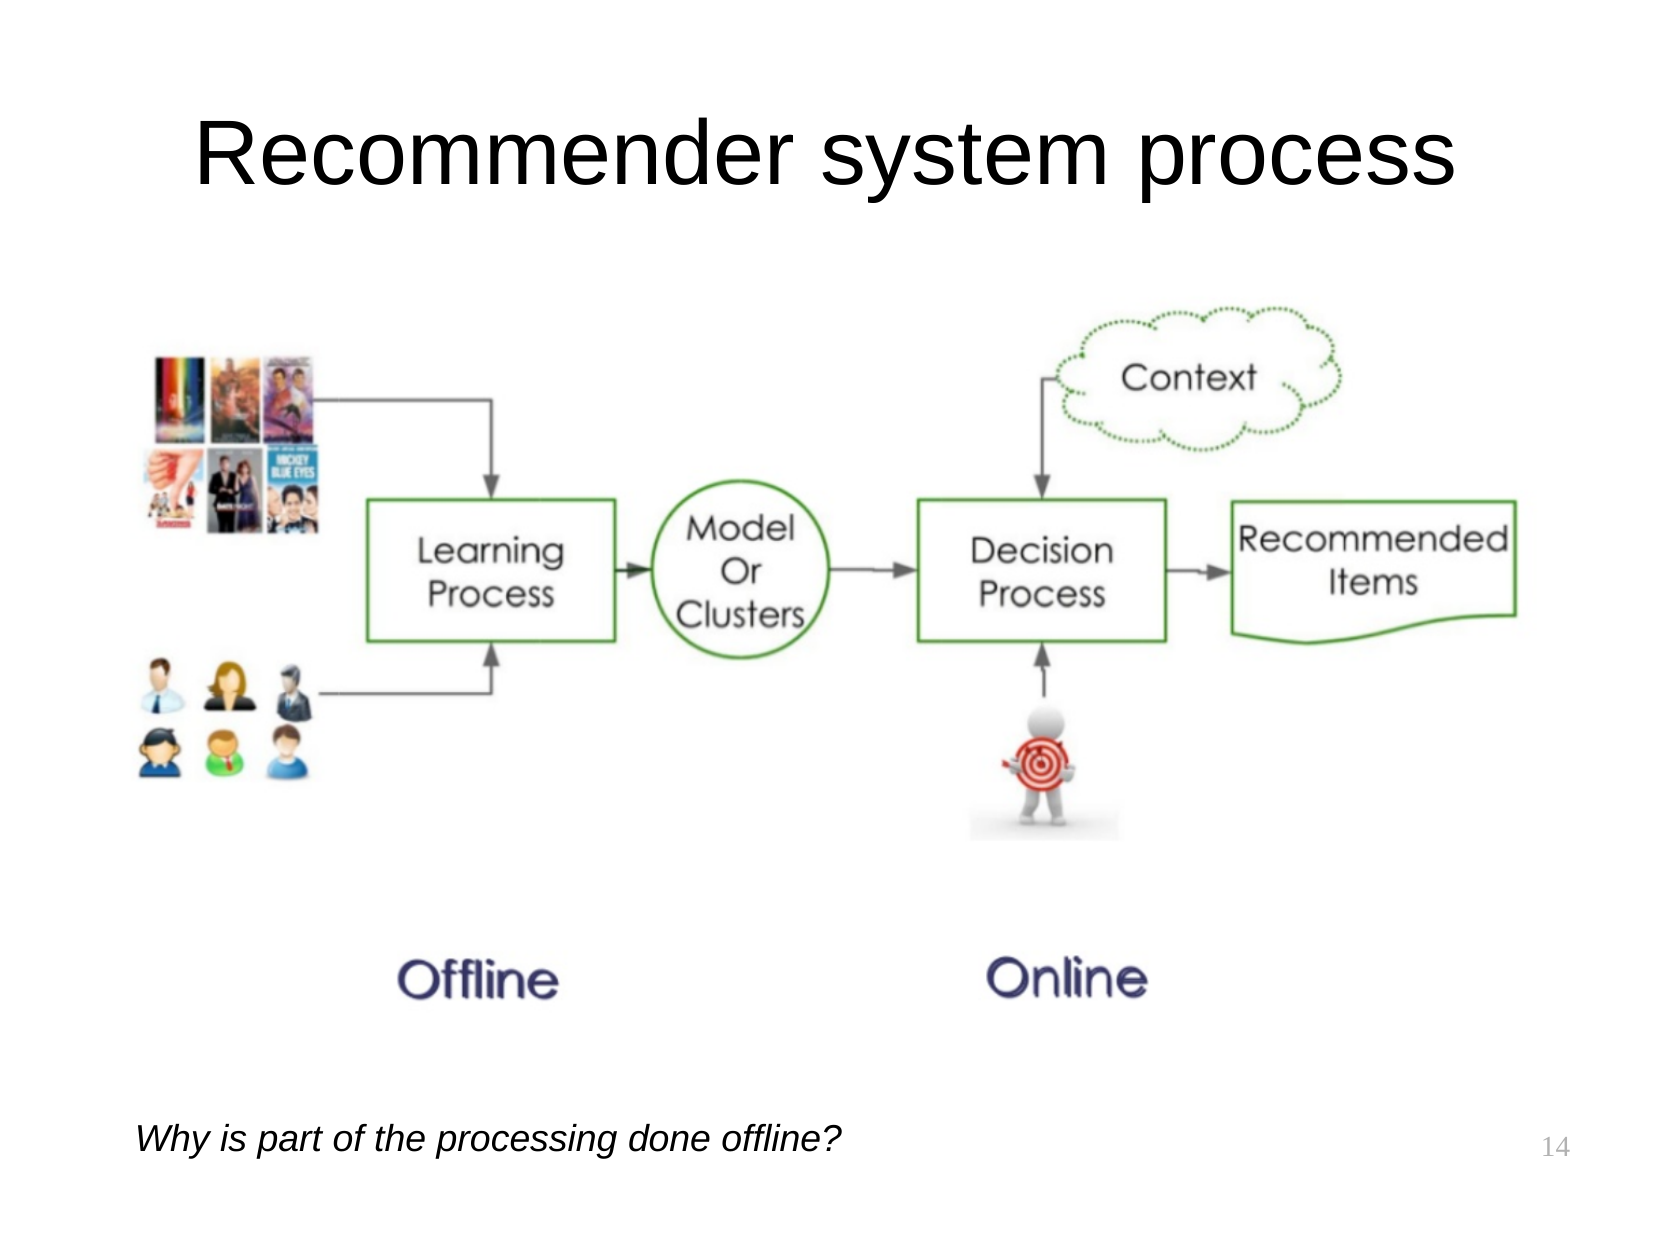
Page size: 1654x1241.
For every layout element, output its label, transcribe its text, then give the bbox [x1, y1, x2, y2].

text_box Why is part of the processing done offline? [120, 1110, 1471, 1167]
picture [120, 266, 1548, 1036]
title Recommender system process [82, 49, 1571, 257]
